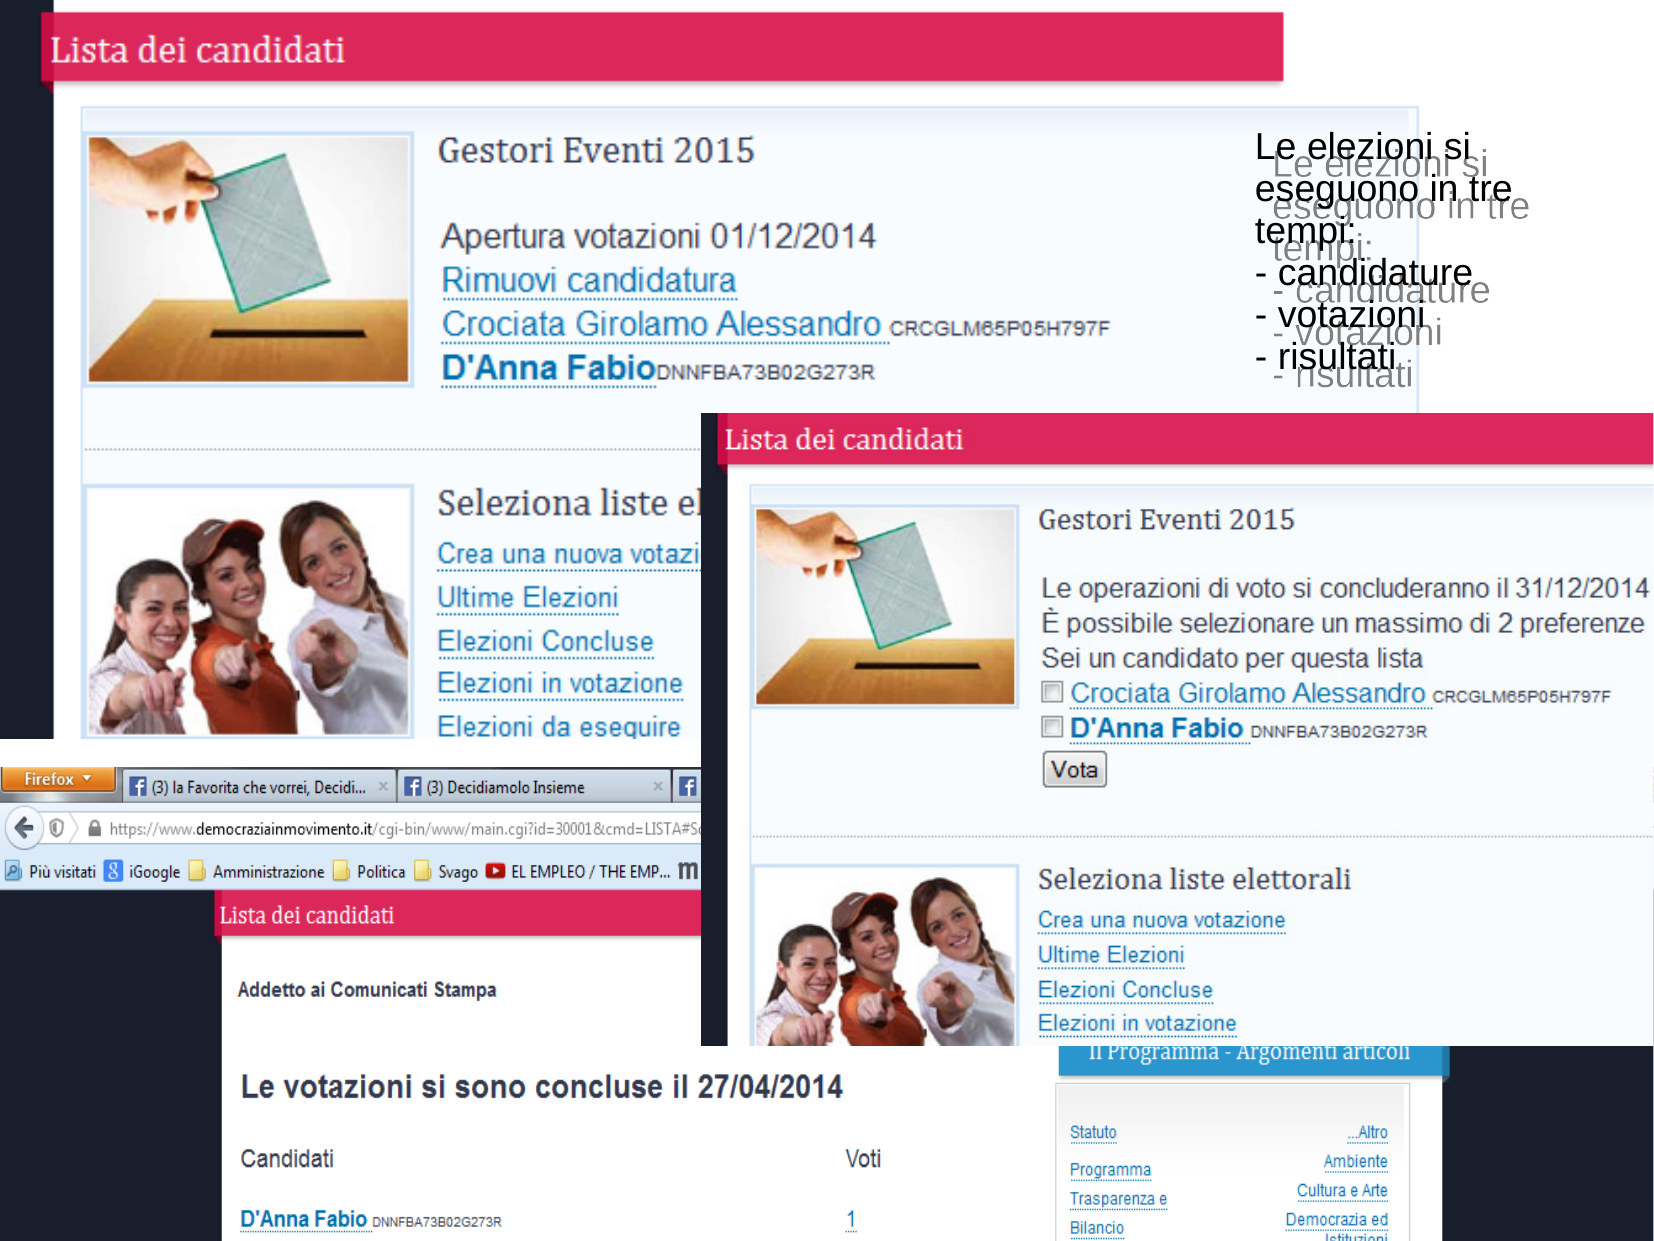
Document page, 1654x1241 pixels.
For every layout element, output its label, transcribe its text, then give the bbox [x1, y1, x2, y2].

text_box Le elezioni si eseguono in tre tempi: - candidature - votazioni - risultati [1240, 118, 1625, 428]
picture [0, 0, 1654, 1241]
